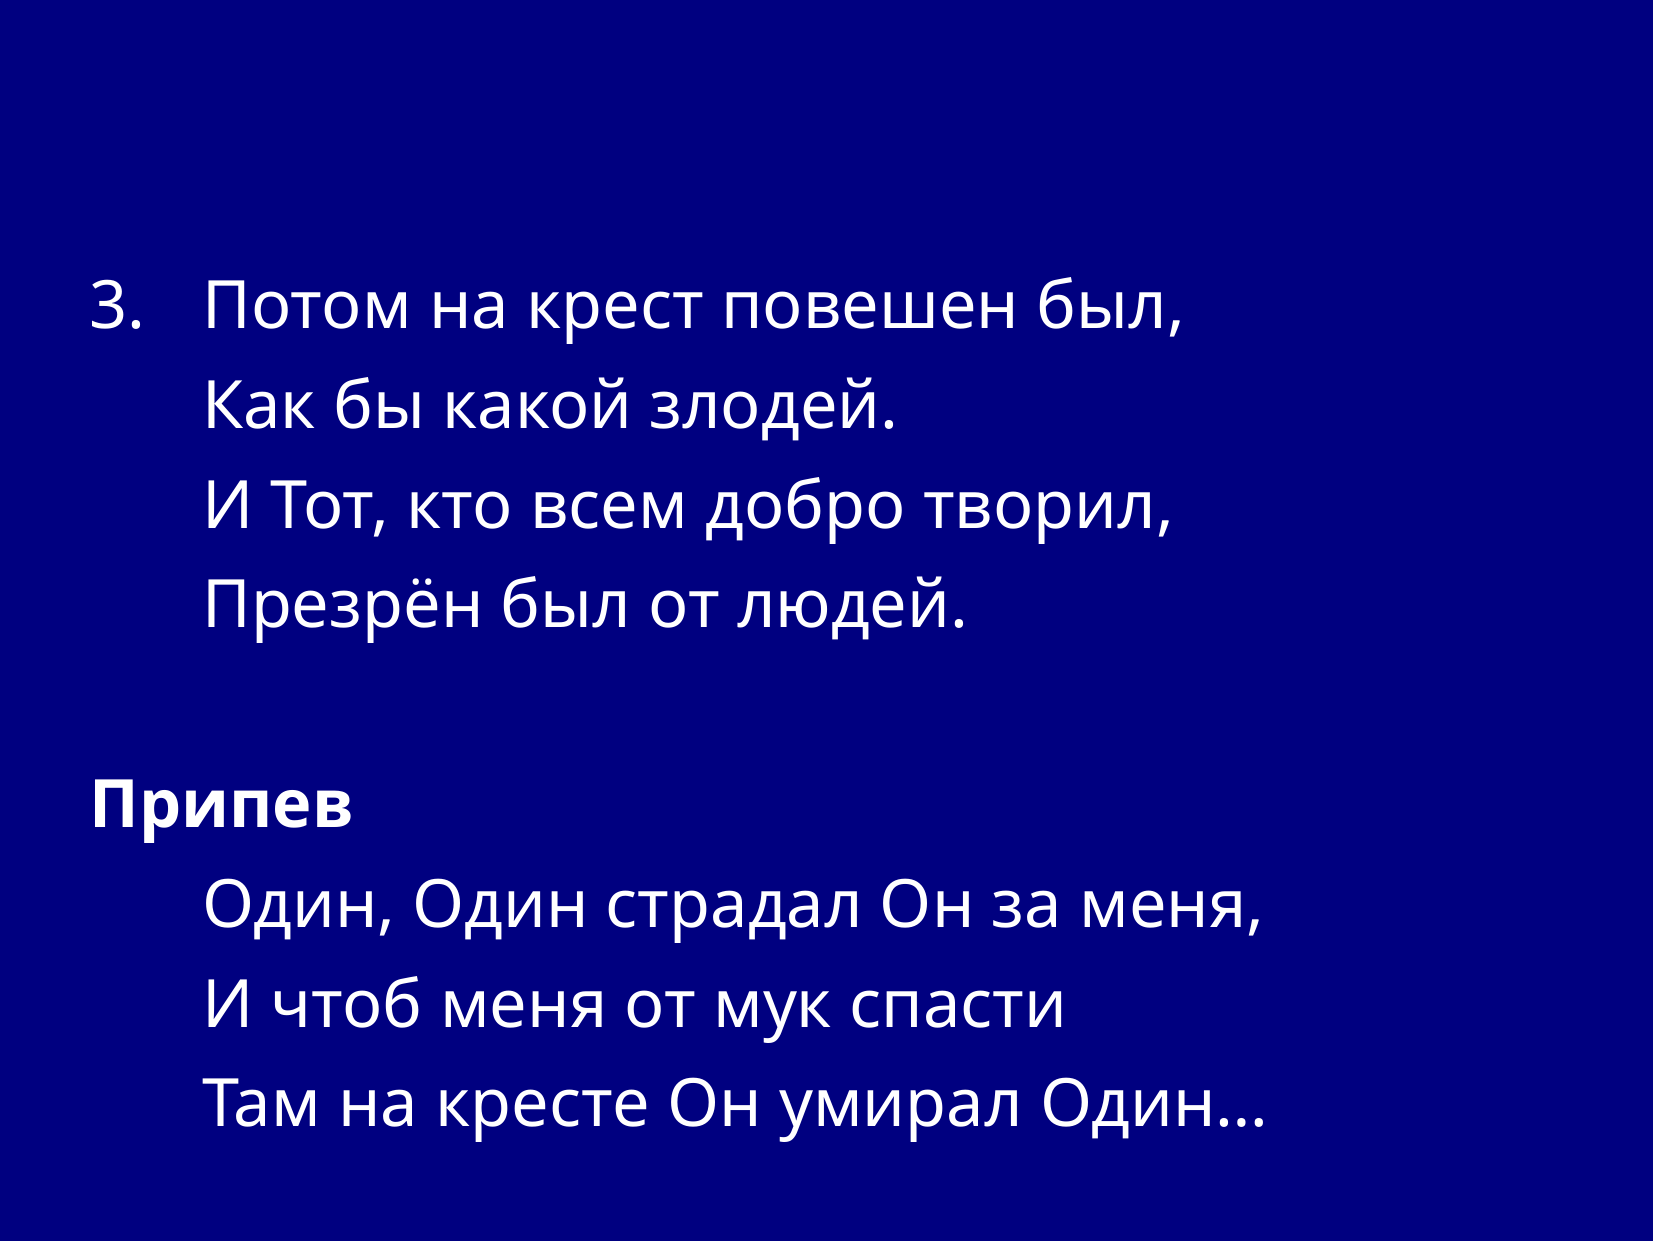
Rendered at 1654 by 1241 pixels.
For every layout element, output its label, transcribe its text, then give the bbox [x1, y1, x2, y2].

text_box 3. Потом на крест повешен был, Как бы какой злодей. И Тот, кто всем добро творил, Презрён был от людей. Припев Один, Один страдал Он за меня, И чтоб меня от мук спасти Там на кресте Он умирал Один… [75, 150, 1576, 1163]
